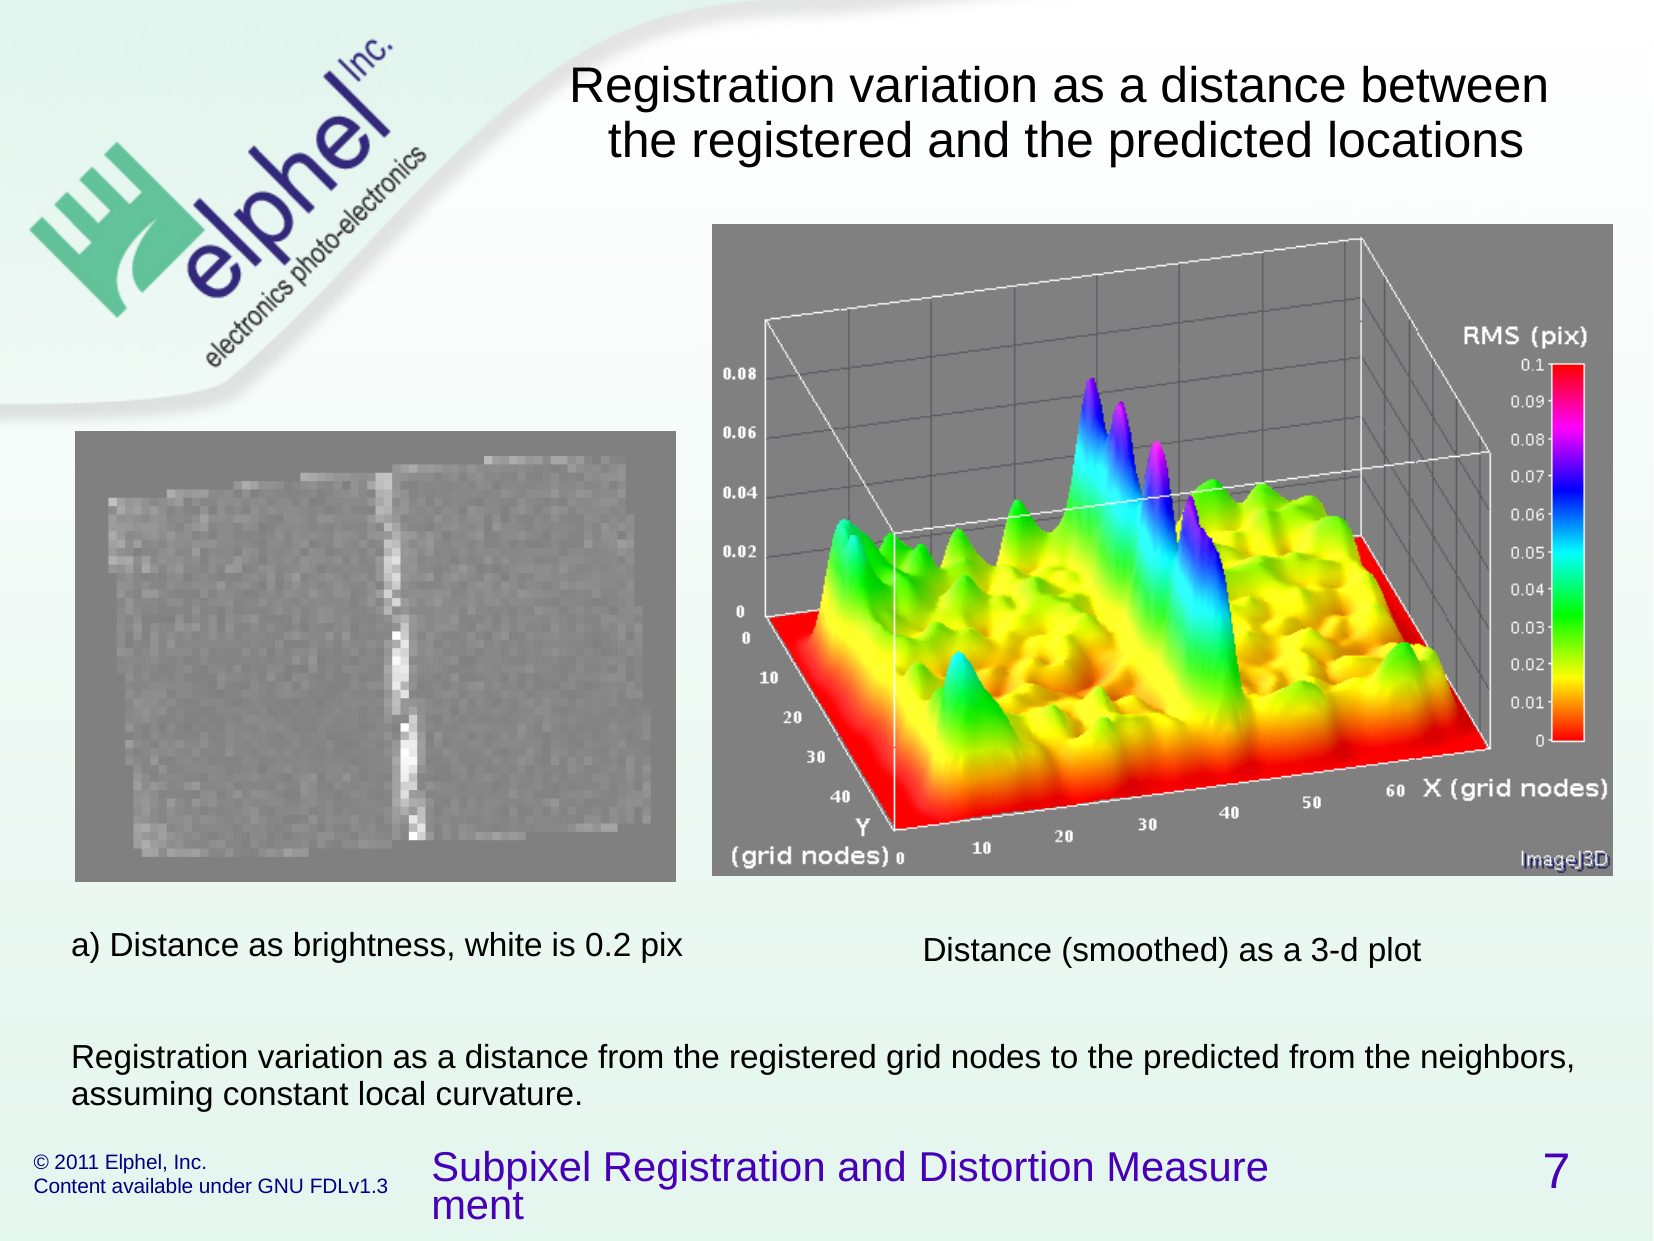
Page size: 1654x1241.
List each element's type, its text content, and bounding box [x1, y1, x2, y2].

title Registration variation as a distance between the registered and the predicted locations [543, 26, 1576, 199]
text_box Distance (smoothed) as a 3-d plot [907, 924, 1438, 977]
text_box a) Distance as brightness, white is 0.2 pix [56, 918, 700, 971]
text_box Registration variation as a distance from the registered grid nodes to the predicted from the neighbors, assuming constant local curvature. [56, 1031, 1613, 1121]
picture [0, 0, 1654, 1241]
